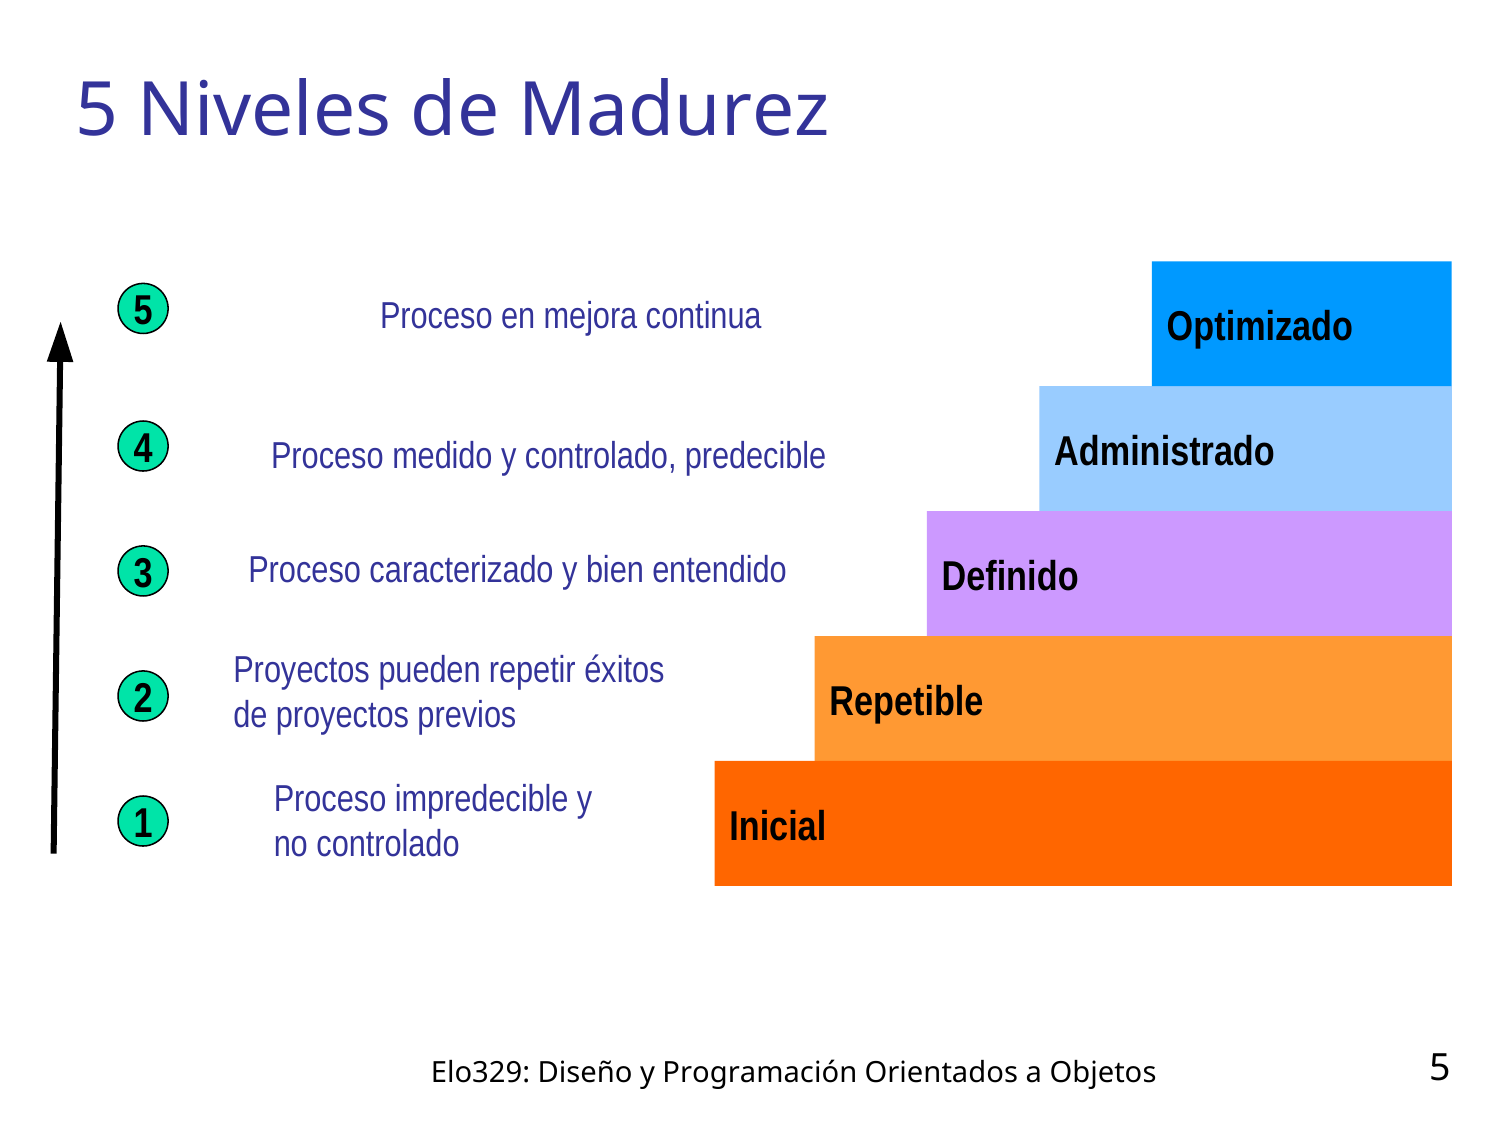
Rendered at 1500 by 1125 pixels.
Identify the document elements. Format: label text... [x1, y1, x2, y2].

title 5 Niveles de Madurez [75, 17, 1449, 180]
text_box Proyectos pueden repetir éxitos de proyectos previos [218, 637, 680, 744]
text_box 3 [118, 545, 169, 596]
text_box Definido [926, 511, 1452, 636]
text_box 1 [118, 796, 169, 847]
text_box Proceso impredecible y no controlado [259, 765, 608, 872]
text_box Inicial [714, 760, 1452, 886]
text_box 5 [118, 283, 169, 334]
text_box Proceso medido y controlado, predecible [256, 423, 842, 485]
text_box Optimizado [1151, 261, 1452, 387]
text_box 4 [118, 421, 169, 472]
text_box Proceso en mejora continua [365, 283, 777, 344]
text_box Administrado [1039, 386, 1452, 511]
text_box 2 [118, 670, 169, 722]
text_box Repetible [814, 636, 1452, 760]
text_box Proceso caracterizado y bien entendido [233, 537, 802, 598]
